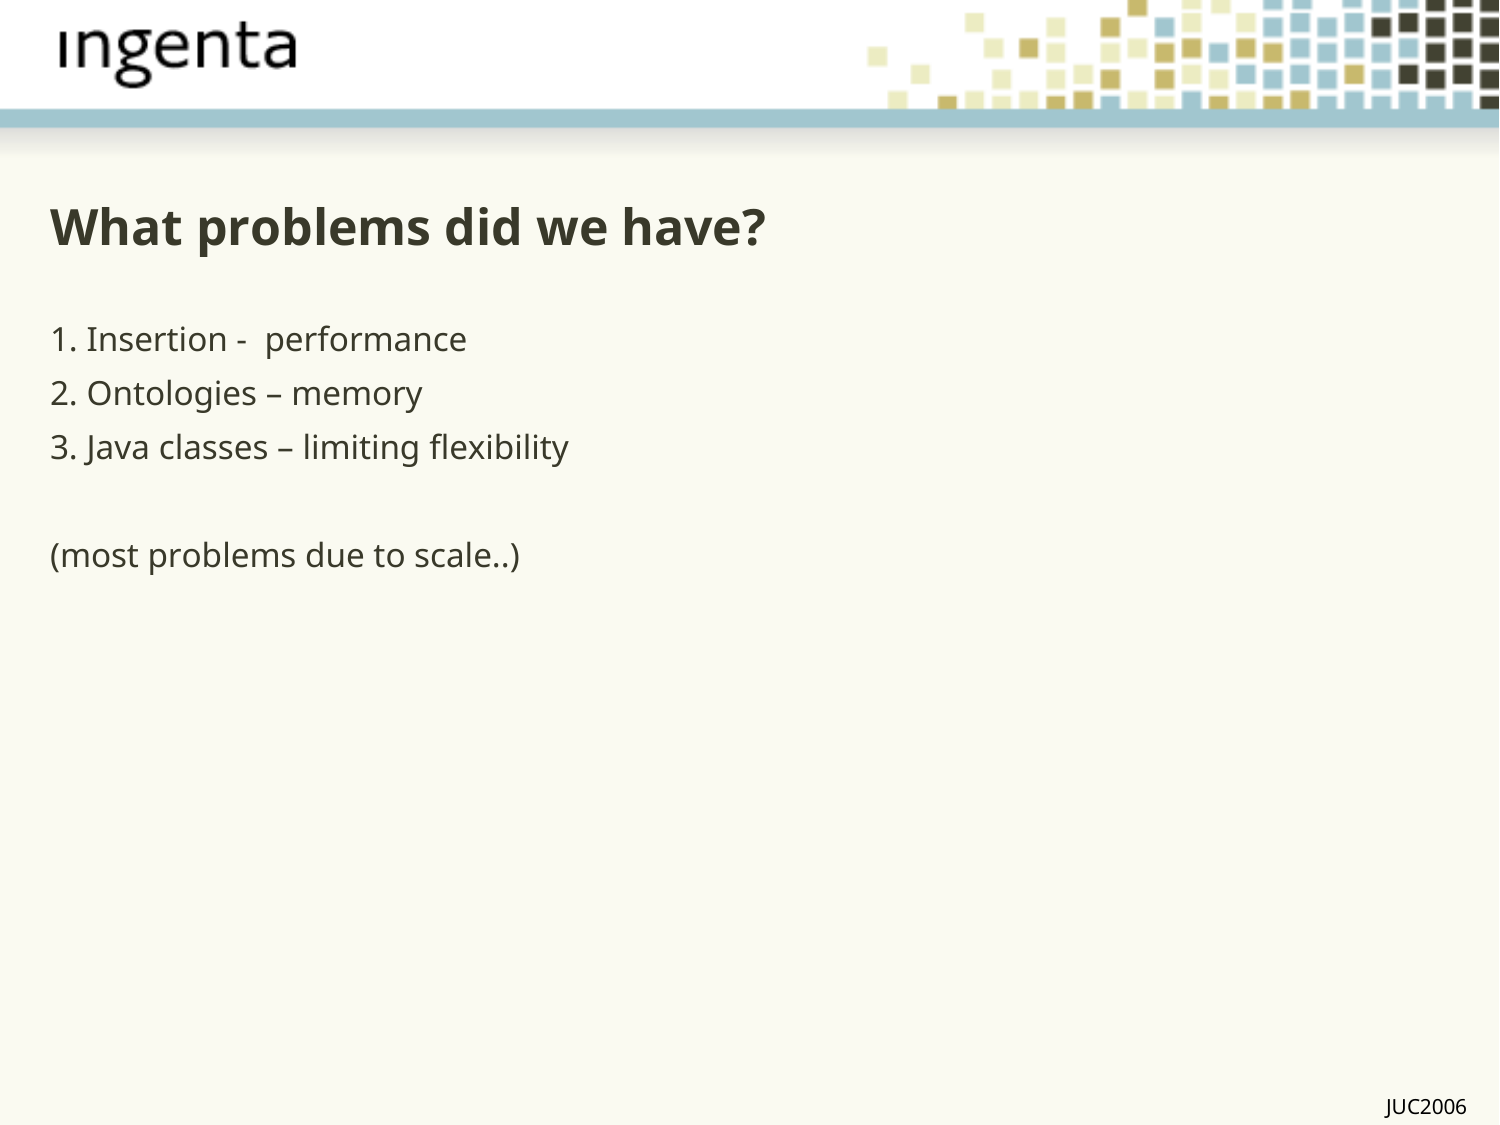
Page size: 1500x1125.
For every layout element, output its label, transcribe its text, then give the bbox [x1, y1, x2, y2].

title What problems did we have? [50, 187, 1375, 262]
picture [0, 0, 1499, 1125]
list 1. Insertion - performance 2. Ontologies – memory 3. Java classes – limiting flexibility (most problems due to scale..) [50, 262, 1375, 975]
